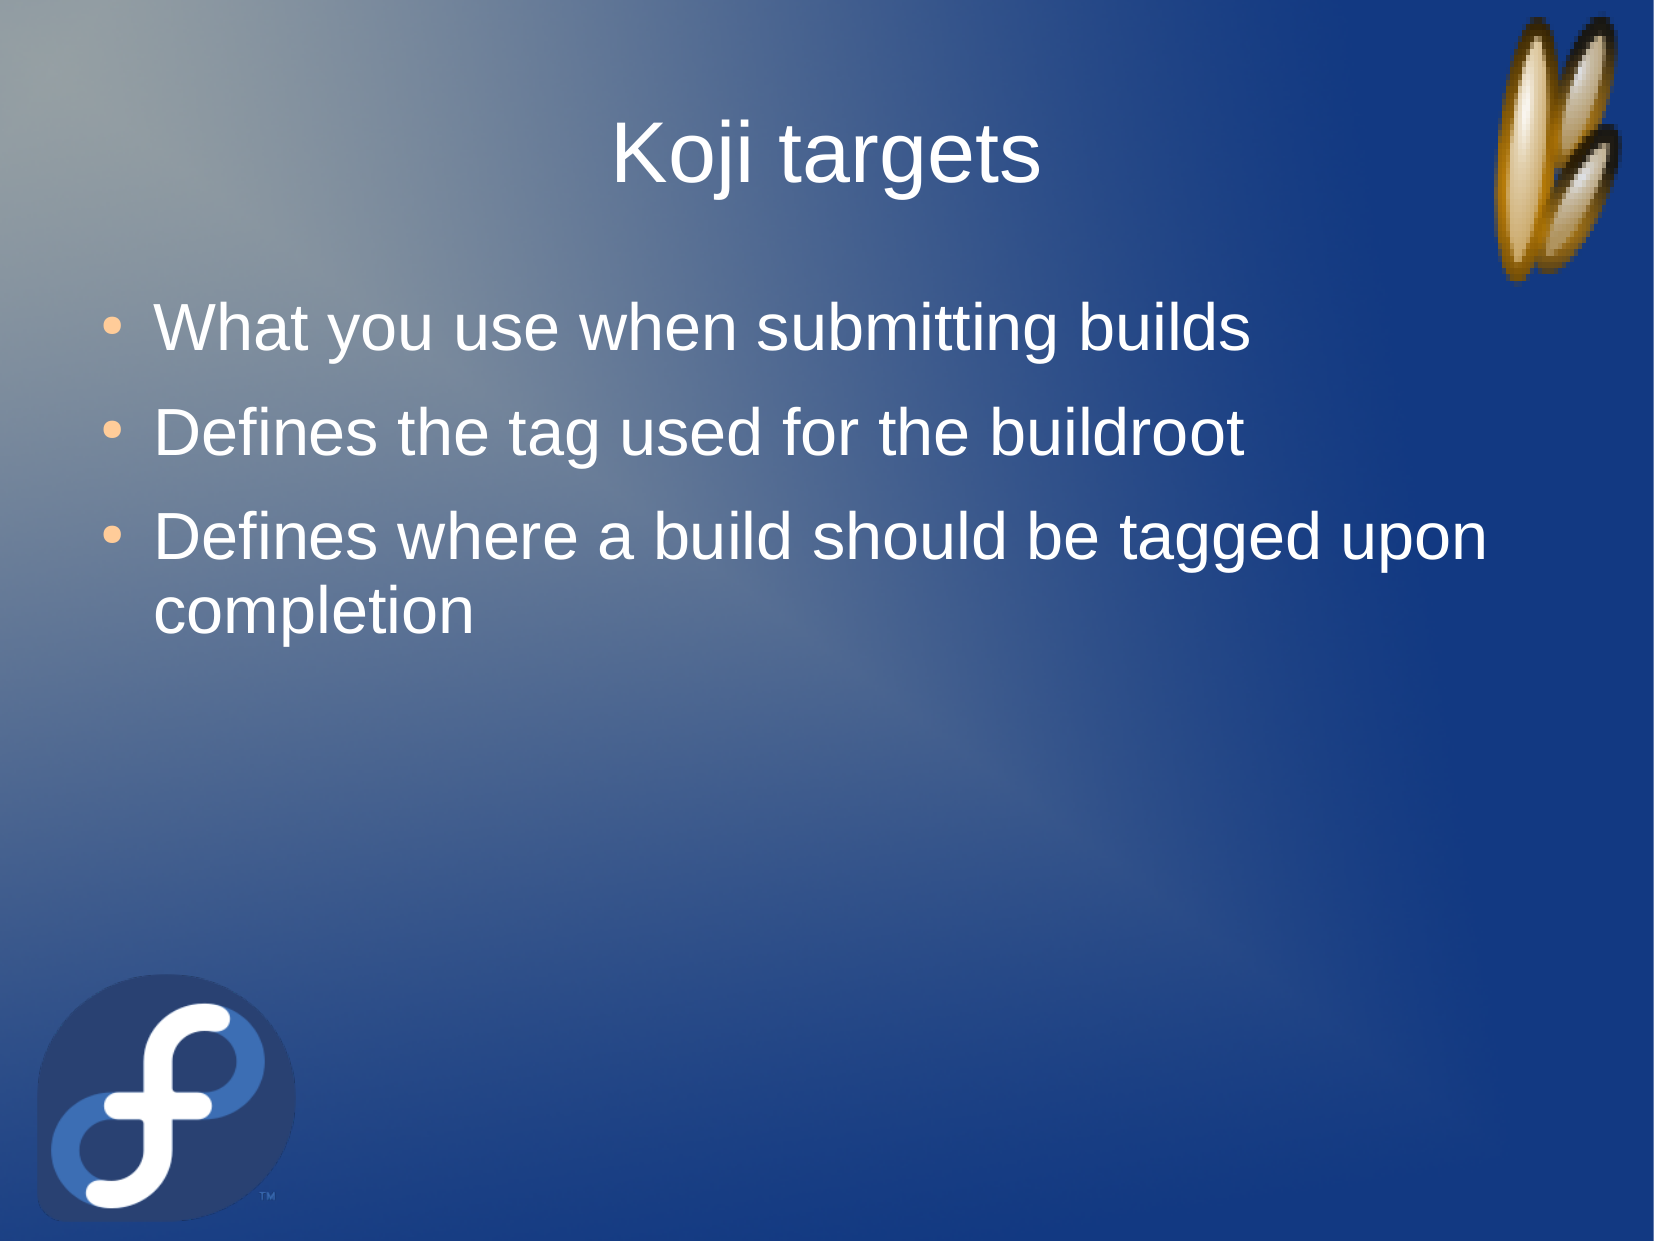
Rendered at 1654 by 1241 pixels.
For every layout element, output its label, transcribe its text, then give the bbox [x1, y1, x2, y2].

picture [0, 0, 1654, 1241]
list What you use when submitting builds Defines the tag used for the buildroot Defines where a build should be tagged upon completion [82, 290, 1571, 1109]
title Koji targets [82, 49, 1571, 257]
